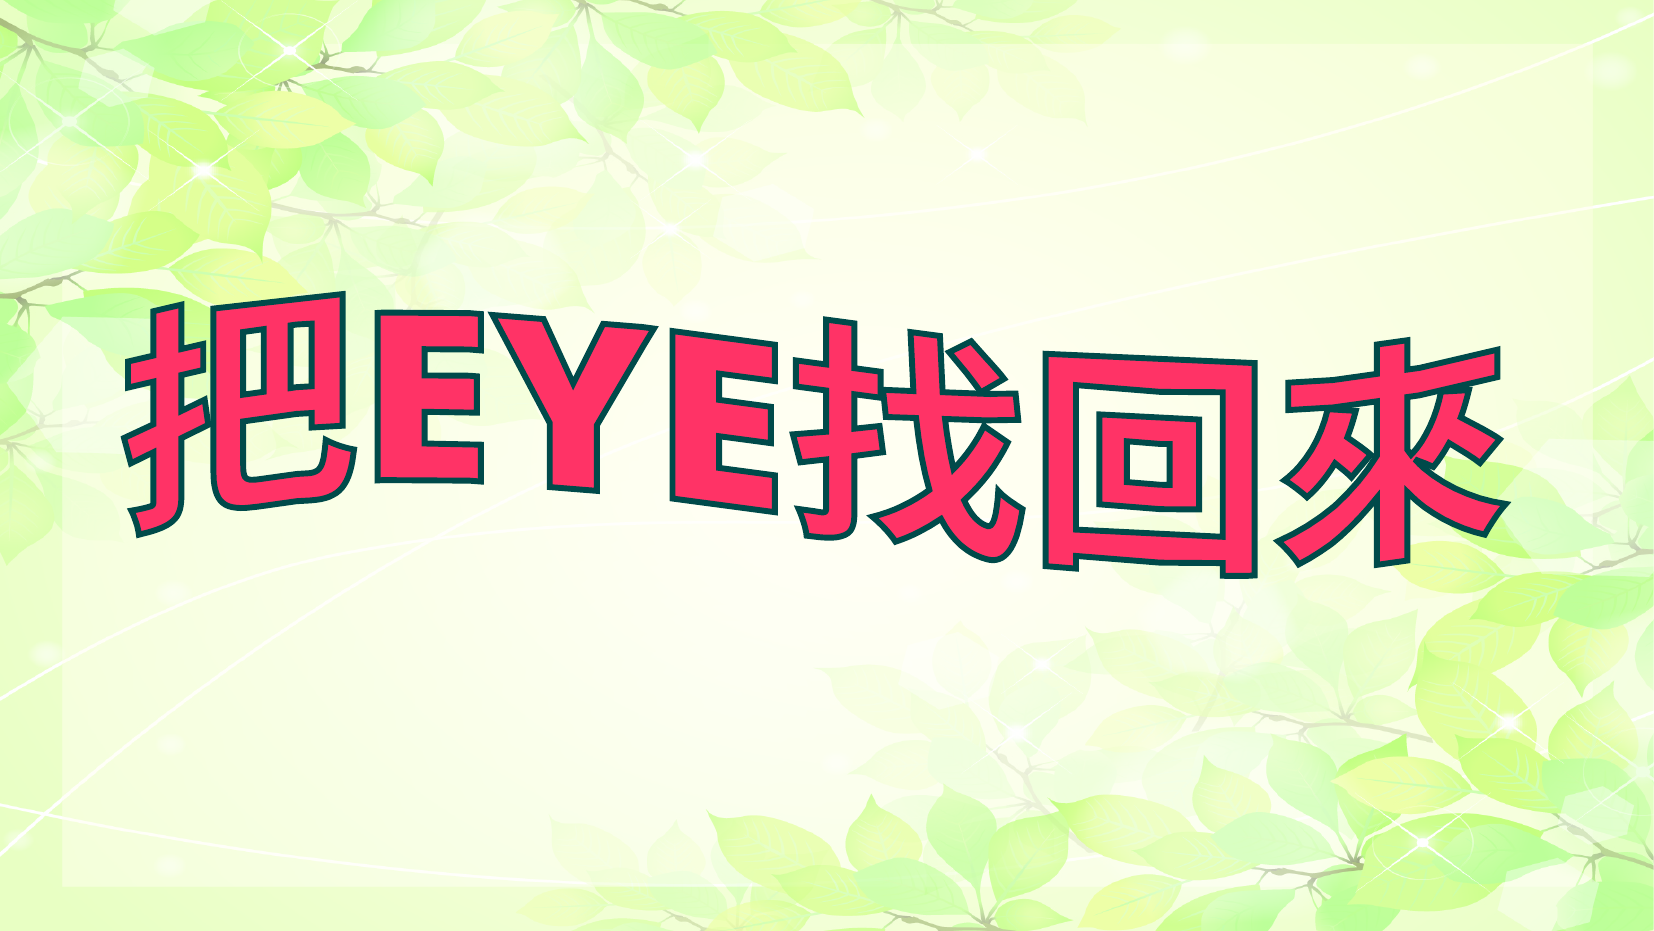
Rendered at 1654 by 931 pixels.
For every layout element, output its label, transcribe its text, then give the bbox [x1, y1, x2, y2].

picture [0, 0, 1654, 931]
text_box 把EYE找回來 [213, 294, 355, 509]
text_box 把EYE找回來 [492, 315, 654, 491]
text_box 把EYE找回來 [377, 312, 481, 482]
text_box 把EYE找回來 [124, 304, 209, 535]
text_box 把EYE找回來 [672, 331, 775, 513]
text_box 把EYE找回來 [1278, 340, 1506, 565]
text_box 把EYE找回來 [1045, 353, 1255, 576]
text_box 把EYE找回來 [792, 319, 883, 538]
text_box 把EYE找回來 [872, 332, 1023, 561]
text_box 把EYE找回來 [1284, 409, 1371, 498]
